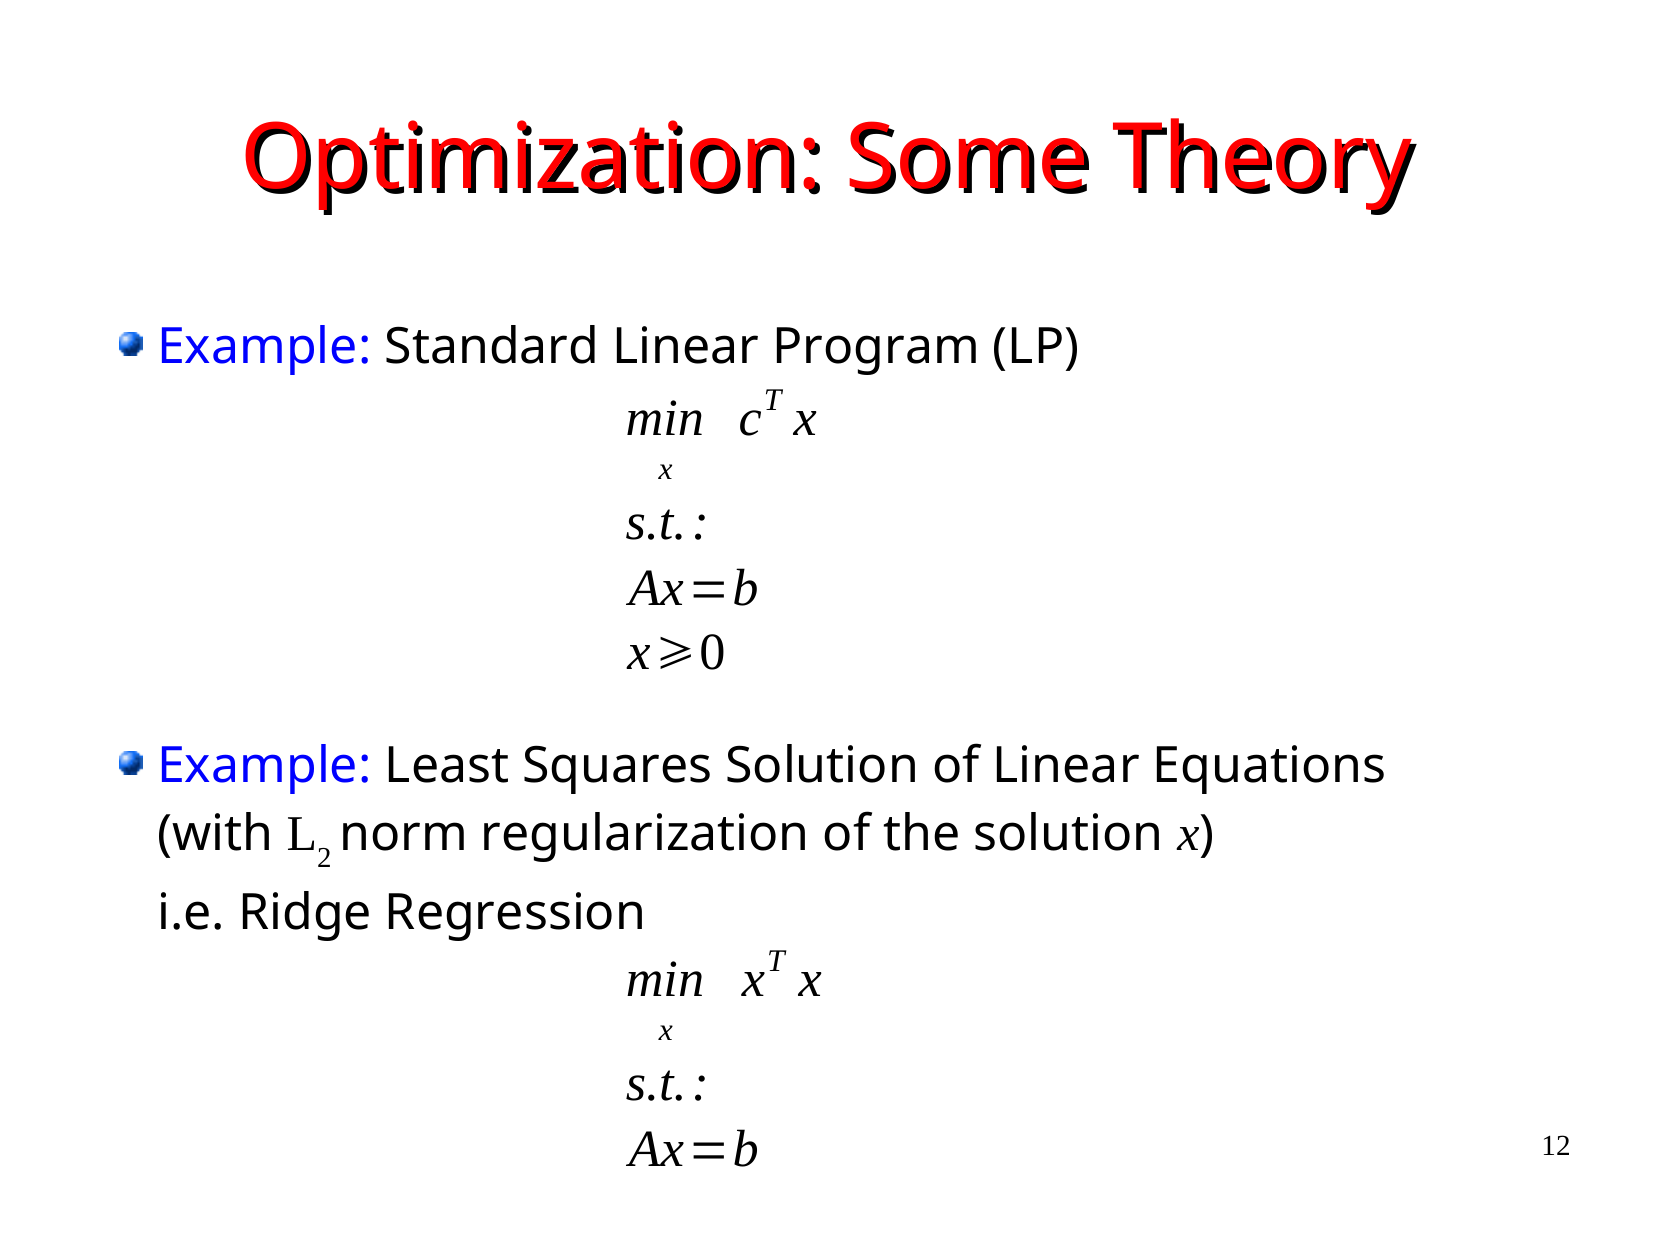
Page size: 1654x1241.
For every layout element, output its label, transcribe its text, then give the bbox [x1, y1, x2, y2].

text_box Example: Least Squares Solution of Linear Equations (with L2 norm regularization of the solution x) i.e. Ridge Regression [105, 721, 1576, 916]
text_box Example: Standard Linear Program (LP) [105, 302, 1576, 373]
chart [617, 941, 828, 1180]
chart [617, 380, 824, 685]
title Optimization: Some Theory [82, 49, 1571, 257]
